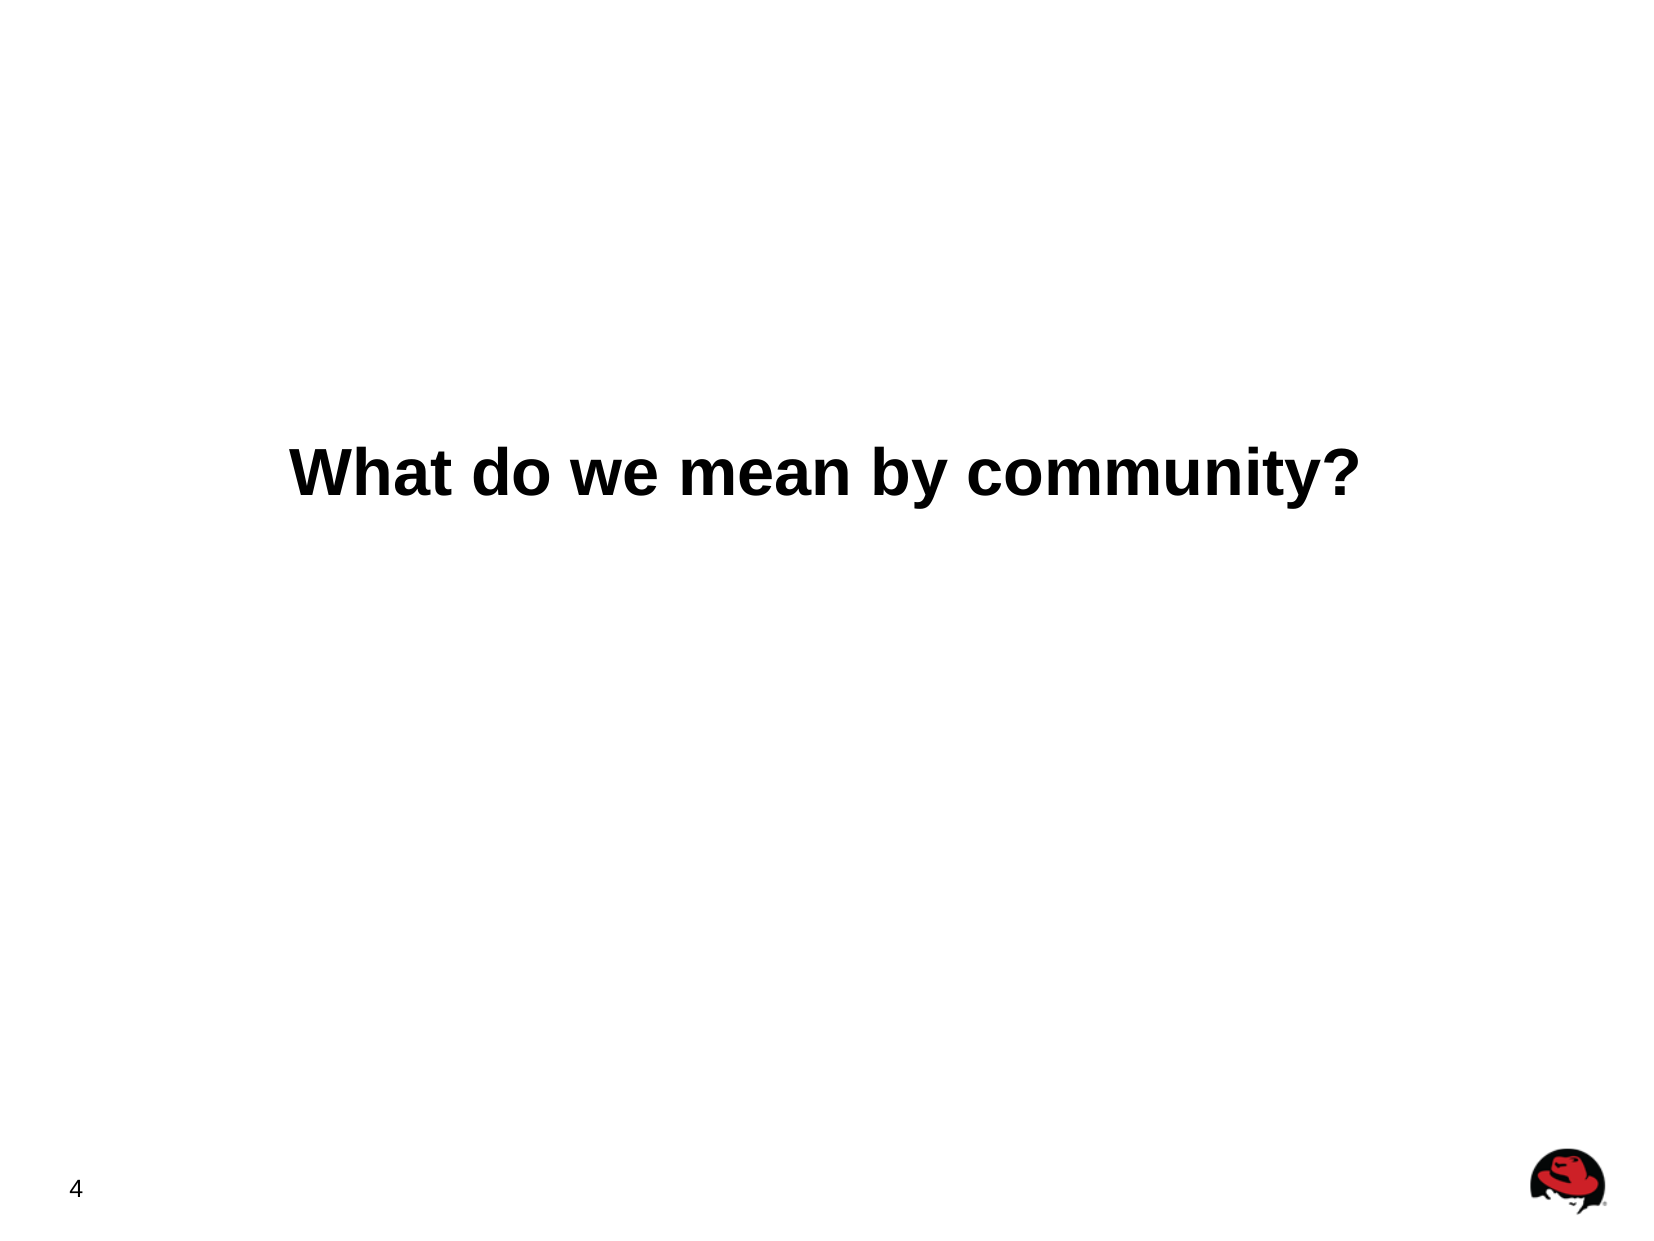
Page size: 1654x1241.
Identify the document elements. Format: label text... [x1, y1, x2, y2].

picture [1529, 1146, 1613, 1224]
subtitle What do we mean by community? [82, 37, 1571, 1039]
